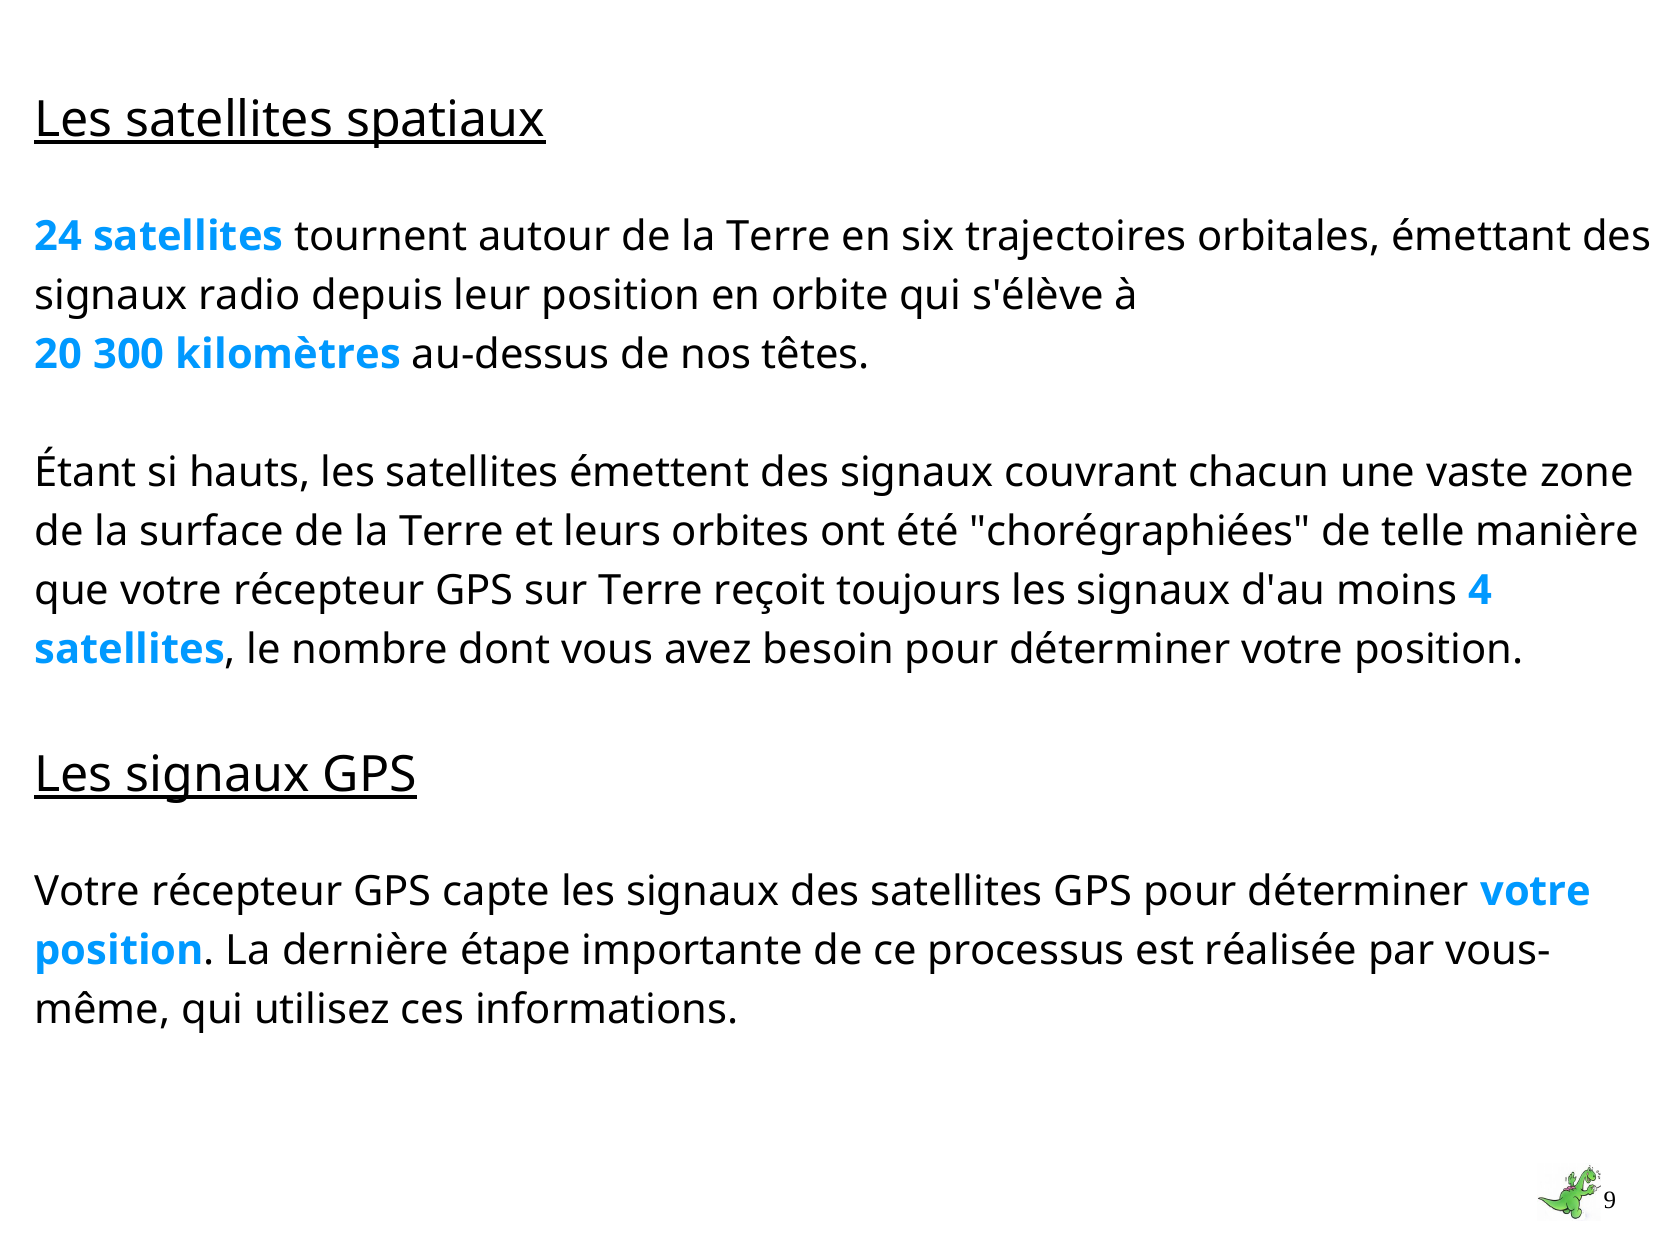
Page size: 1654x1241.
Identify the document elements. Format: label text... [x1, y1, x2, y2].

picture [1537, 1163, 1601, 1221]
text_box 9 [1603, 1187, 1632, 1215]
text_box Les satellites spatiaux 24 satellites tournent autour de la Terre en six trajectoires orbitales, émettant des signaux radio depuis leur position en orbite qui s'élève à 20 300 kilomètres au-dessus de nos têtes. Étant si hauts, les satellites émettent des signaux couvrant chacun une vaste zone de la surface de la Terre et leurs orbites ont été "chorégraphiées" de telle manière que votre récepteur GPS sur Terre reçoit toujours les signaux d'au moins 4 satellites, le nombre dont vous avez besoin pour déterminer votre position. Les signaux GPS Votre récepteur GPS capte les signaux des satellites GPS pour déterminer votre position. La dernière étape importante de ce processus est réalisée par vous-même, qui utilisez ces informations. [19, 68, 1654, 1040]
